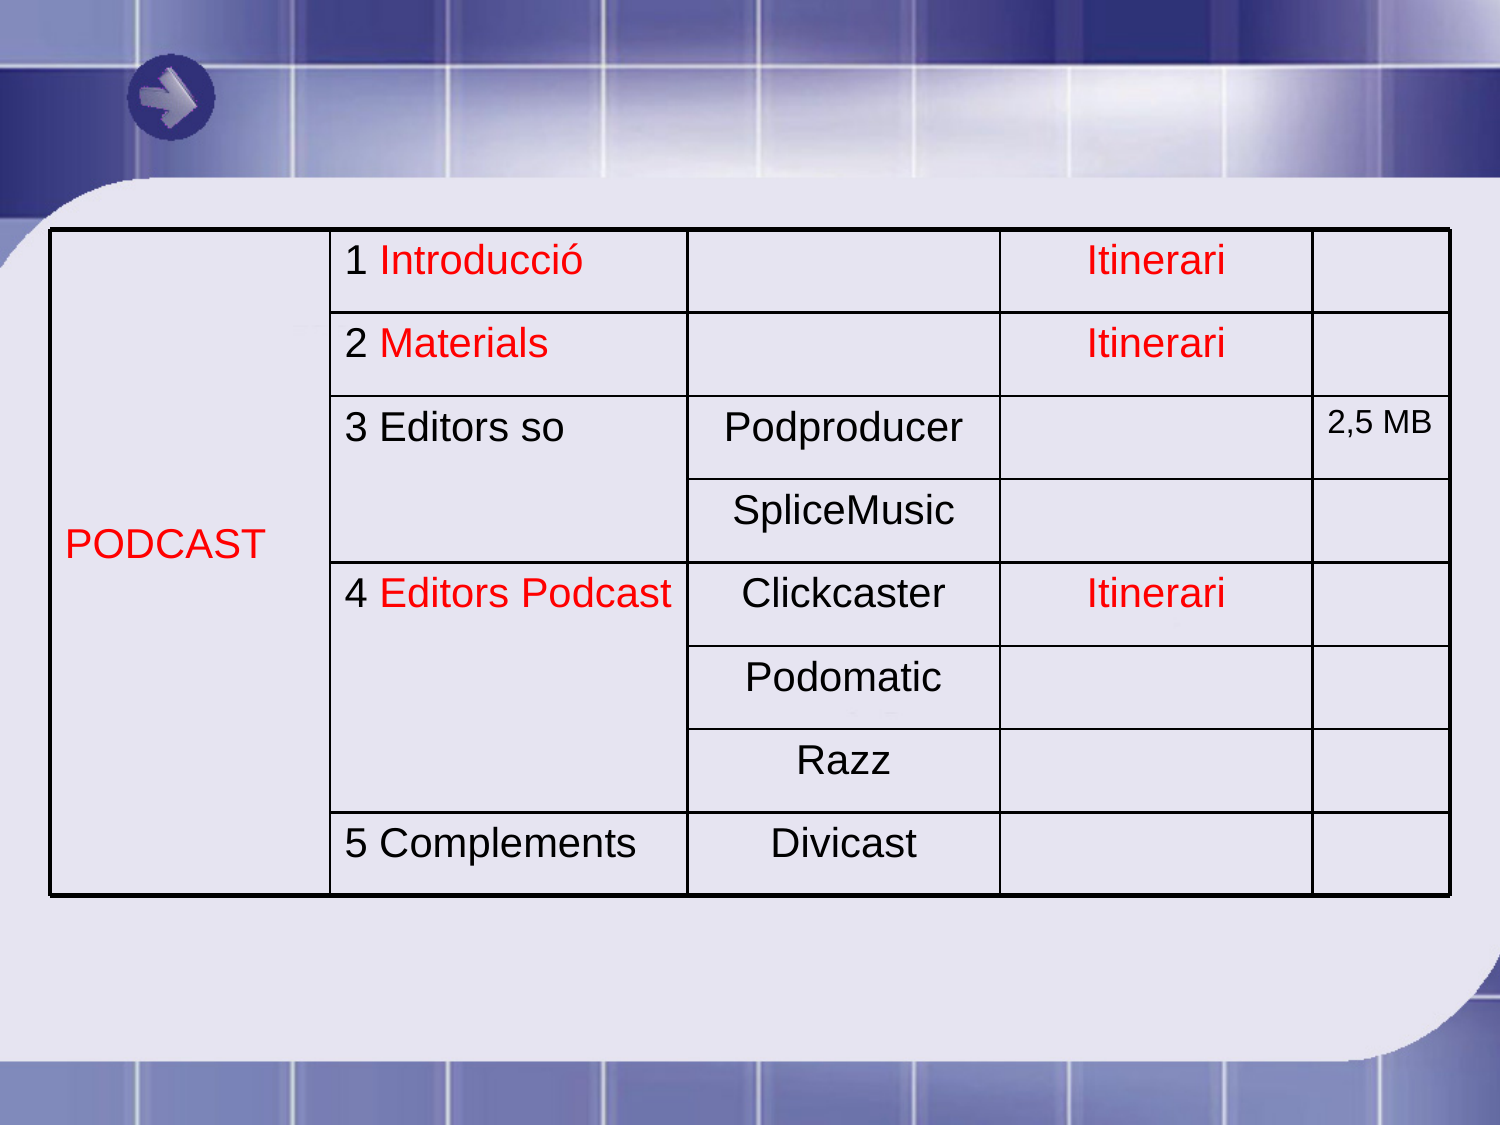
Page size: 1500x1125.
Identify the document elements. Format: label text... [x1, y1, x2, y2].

text_box Podomatic [689, 647, 999, 728]
picture [0, 0, 1500, 1125]
text_box PODCAST [52, 232, 329, 893]
text_box 4 Editors Podcast [331, 564, 686, 811]
text_box Itinerari [1001, 314, 1311, 395]
text_box 2,5 MB [1314, 397, 1448, 478]
text_box Podproducer [689, 397, 999, 478]
text_box SpliceMusic [689, 480, 999, 561]
text_box 2 Materials [331, 314, 686, 395]
text_box Clickcaster [689, 564, 999, 645]
text_box 5 Complements [331, 814, 686, 893]
text_box 1 Introducció [331, 232, 686, 311]
text_box Itinerari [1001, 232, 1311, 311]
text_box Divicast [689, 814, 999, 893]
text_box Razz [689, 730, 999, 811]
text_box Itinerari [1001, 564, 1311, 645]
text_box 3 Editors so [331, 397, 686, 561]
